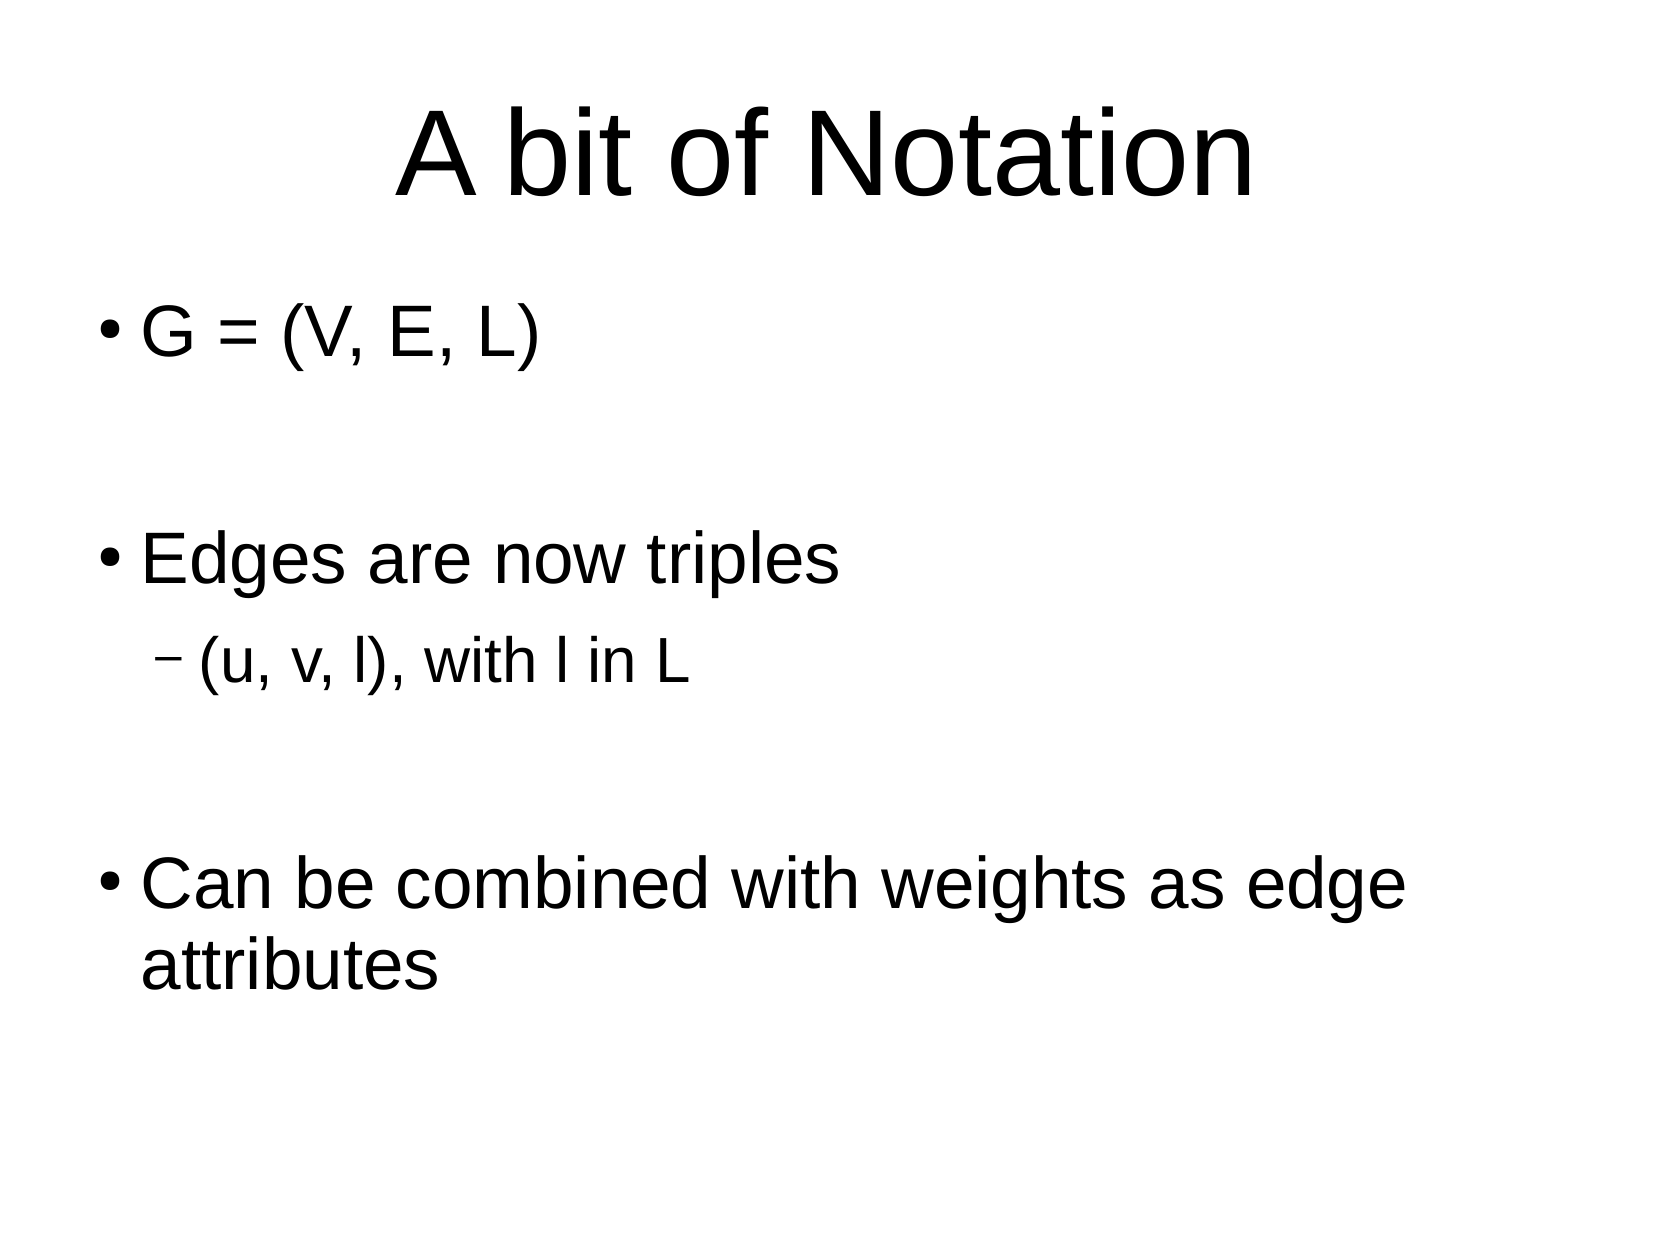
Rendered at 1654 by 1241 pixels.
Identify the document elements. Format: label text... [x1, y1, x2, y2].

list G = (V, E, L) Edges are now triples (u, v, l), with l in L Can be combined with weights as edge attributes [82, 290, 1571, 1010]
title A bit of Notation [82, 49, 1571, 257]
